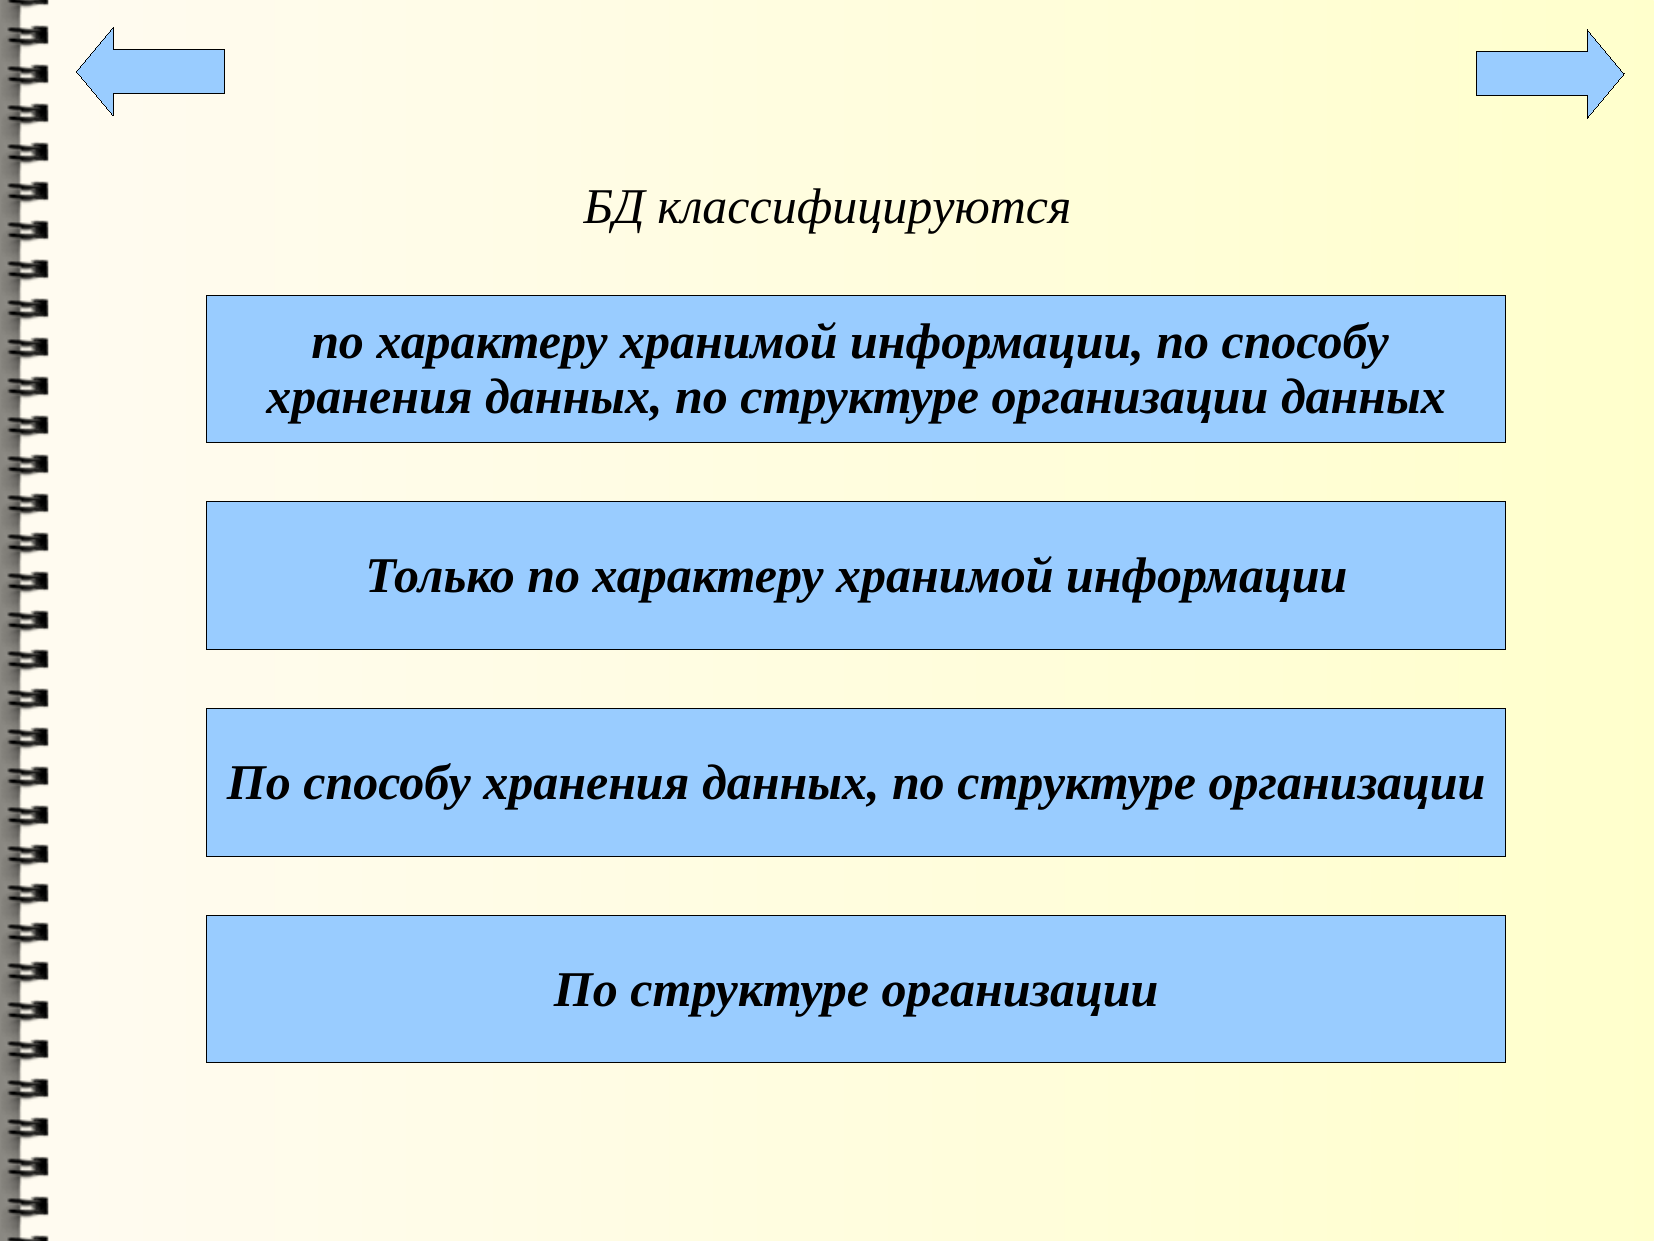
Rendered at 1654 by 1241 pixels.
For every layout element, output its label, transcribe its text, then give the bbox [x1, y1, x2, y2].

text_box По структуре организации [206, 915, 1506, 1063]
text_box по характеру хранимой информации, по способу хранения данных, по структуре организации данных [206, 295, 1506, 443]
text_box Только по характеру хранимой информации [206, 501, 1506, 650]
text_box [1476, 29, 1625, 119]
title БД классифицируются [121, 102, 1534, 310]
text_box По способу хранения данных, по структуре организации [206, 708, 1506, 857]
text_box [76, 27, 225, 116]
picture [0, 0, 1654, 1241]
